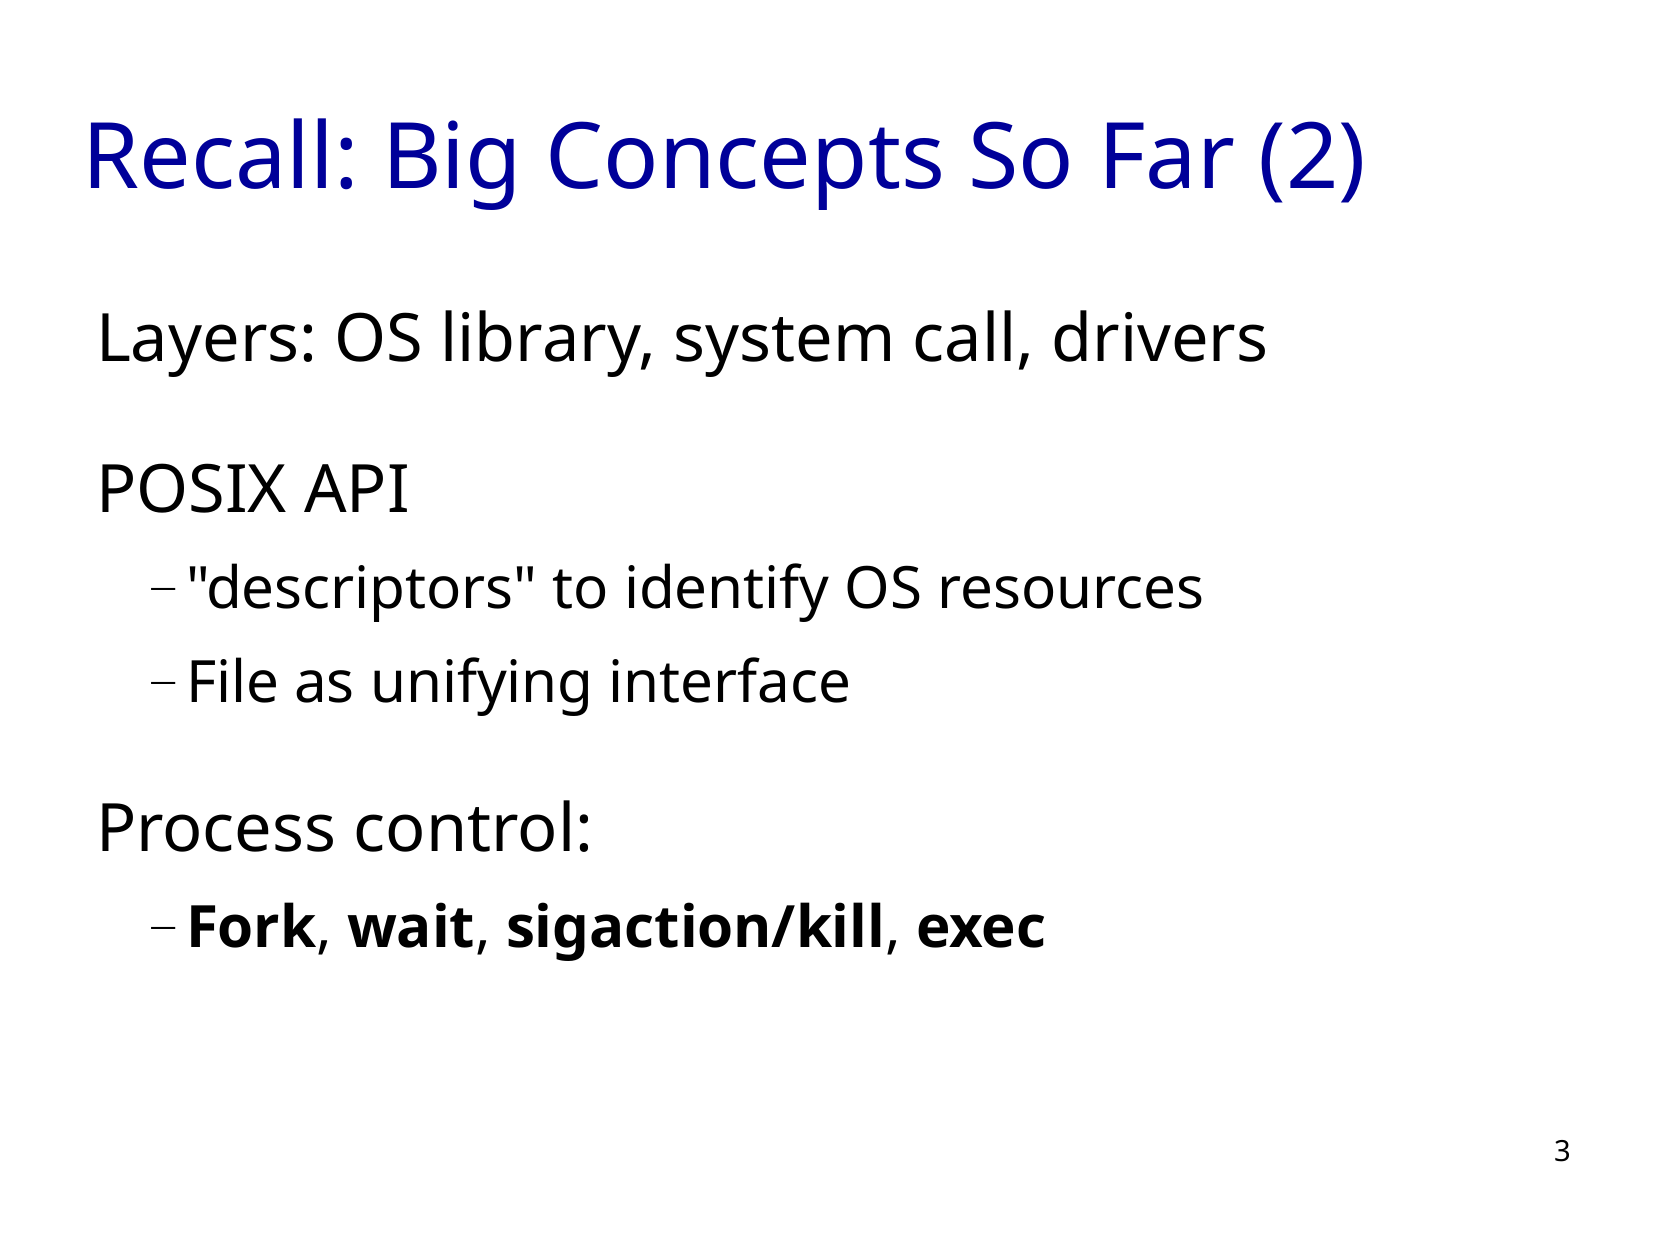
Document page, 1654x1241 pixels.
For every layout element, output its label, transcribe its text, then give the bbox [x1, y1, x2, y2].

title Recall: Big Concepts So Far (2) [82, 49, 1571, 257]
list Layers: OS library, system call, drivers POSIX API "descriptors" to identify OS resources File as unifying interface Process control: Fork, wait, sigaction/kill, exec [60, 290, 1571, 1096]
